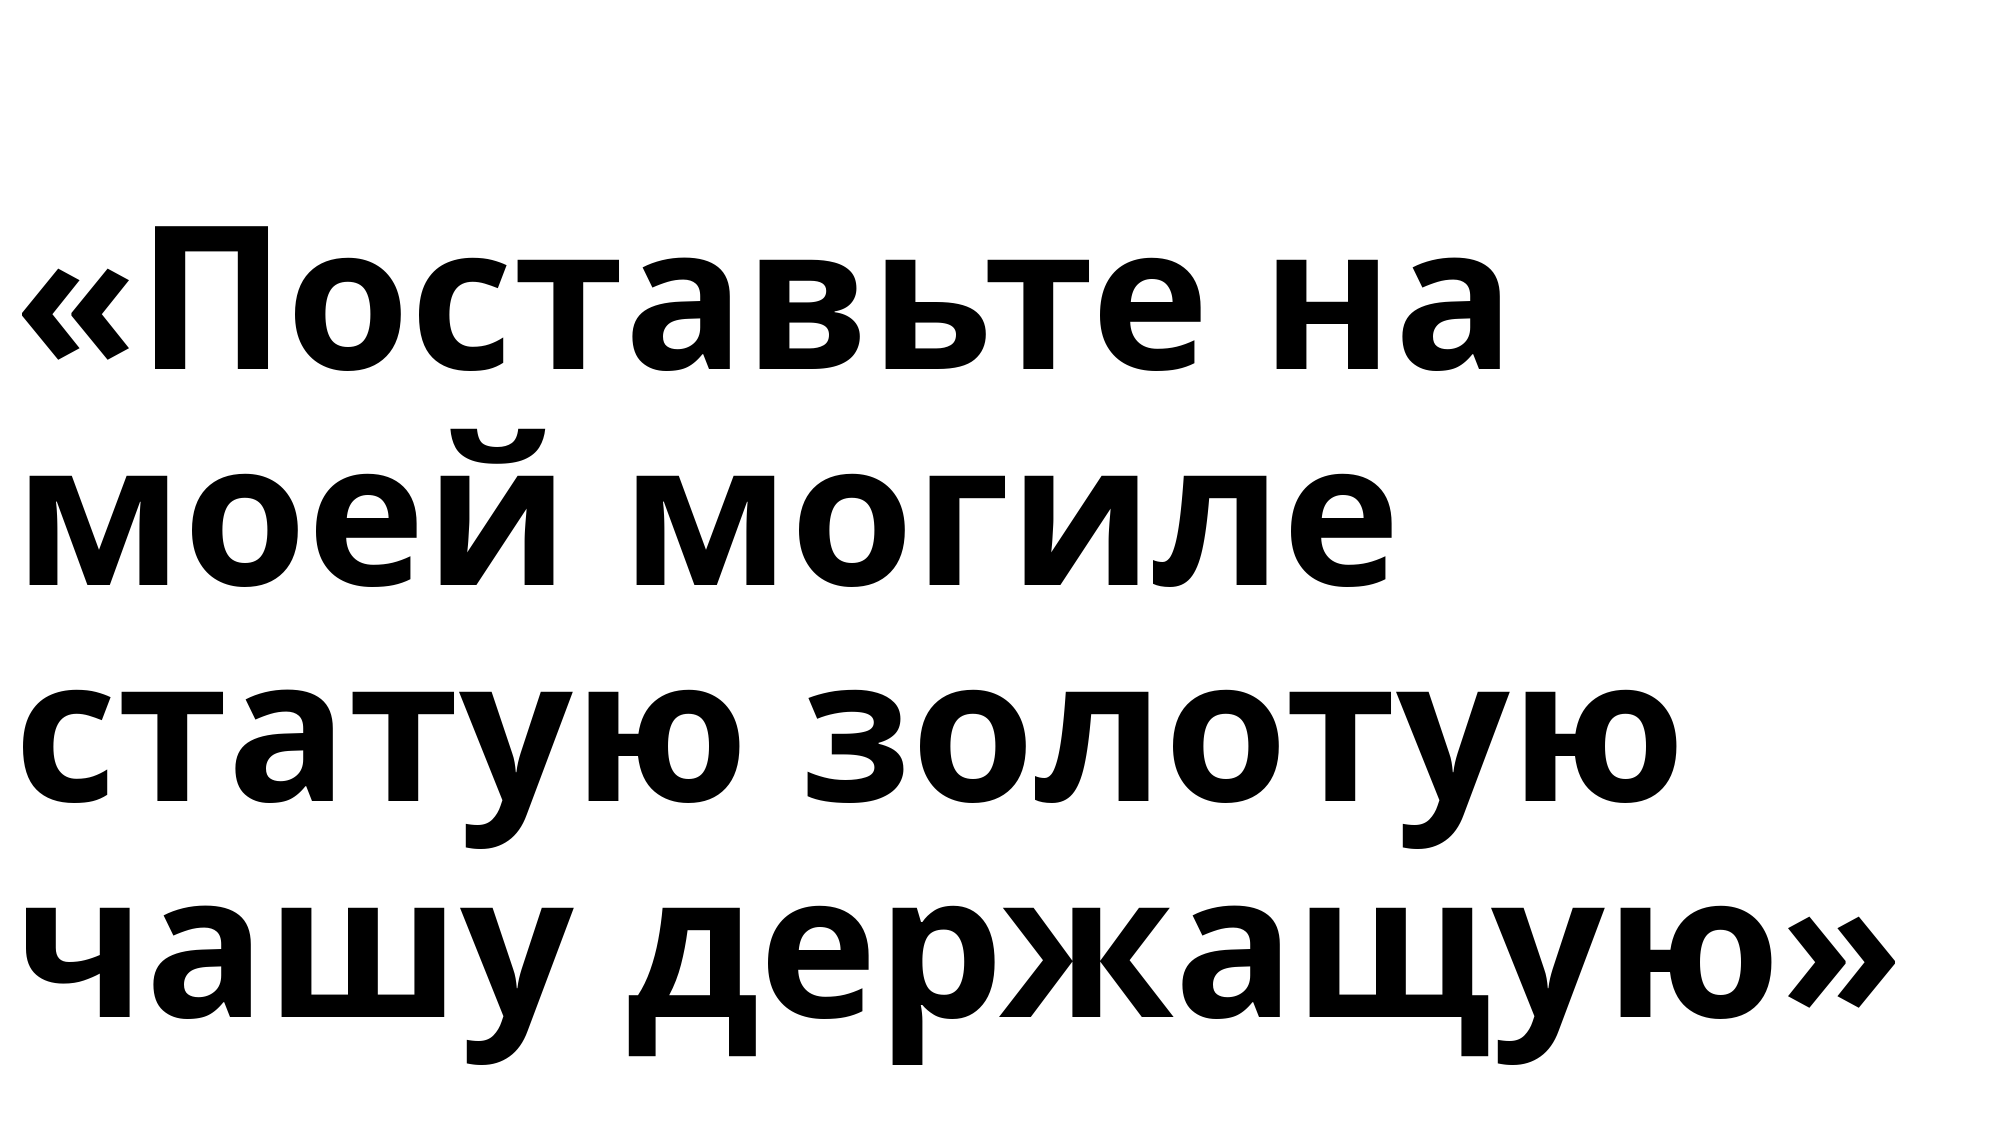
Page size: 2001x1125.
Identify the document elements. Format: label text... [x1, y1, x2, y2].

title «Поставьте на моей могиле статую золотую чашу держащую» [0, 189, 2000, 1036]
